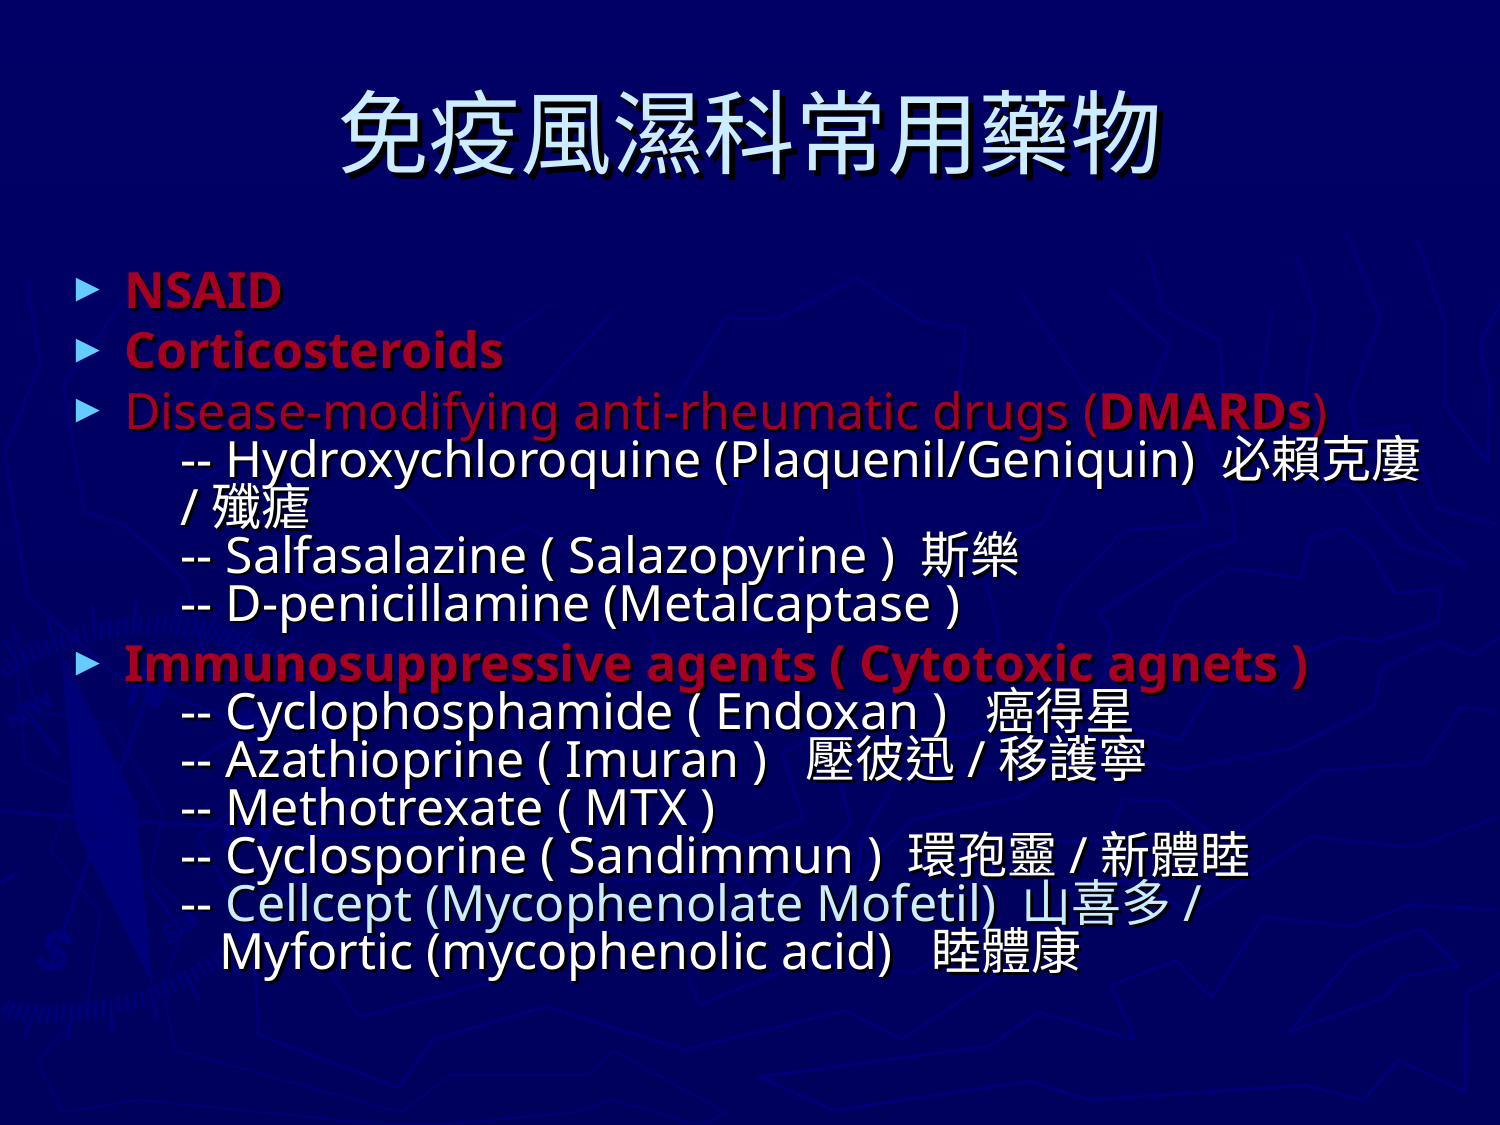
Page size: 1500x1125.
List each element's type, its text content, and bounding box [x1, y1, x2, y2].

title 免疫風濕科常用藥物 [49, 37, 1451, 225]
list NSAID Corticosteroids Disease-modifying anti-rheumatic drugs (DMARDs) -- Hydroxychloroquine (Plaquenil/Geniquin) 必賴克廔/殲瘧 -- Salfasalazine ( Salazopyrine ) 斯樂 -- D-penicillamine (Metalcaptase ) Immunosuppressive agents ( Cytotoxic agnets ) -- Cyclophosphamide ( Endoxan ) 癌得星 -- Azathioprine ( Imuran ) 壓彼迅/移護寧 -- Methotrexate ( MTX ) -- Cyclosporine ( Sandimmun ) 環孢靈/新體睦 -- Cellcept (Mycophenolate Mofetil) 山喜多/ Myfortic (mycophenolic acid) 睦體康 [53, 262, 1447, 1005]
